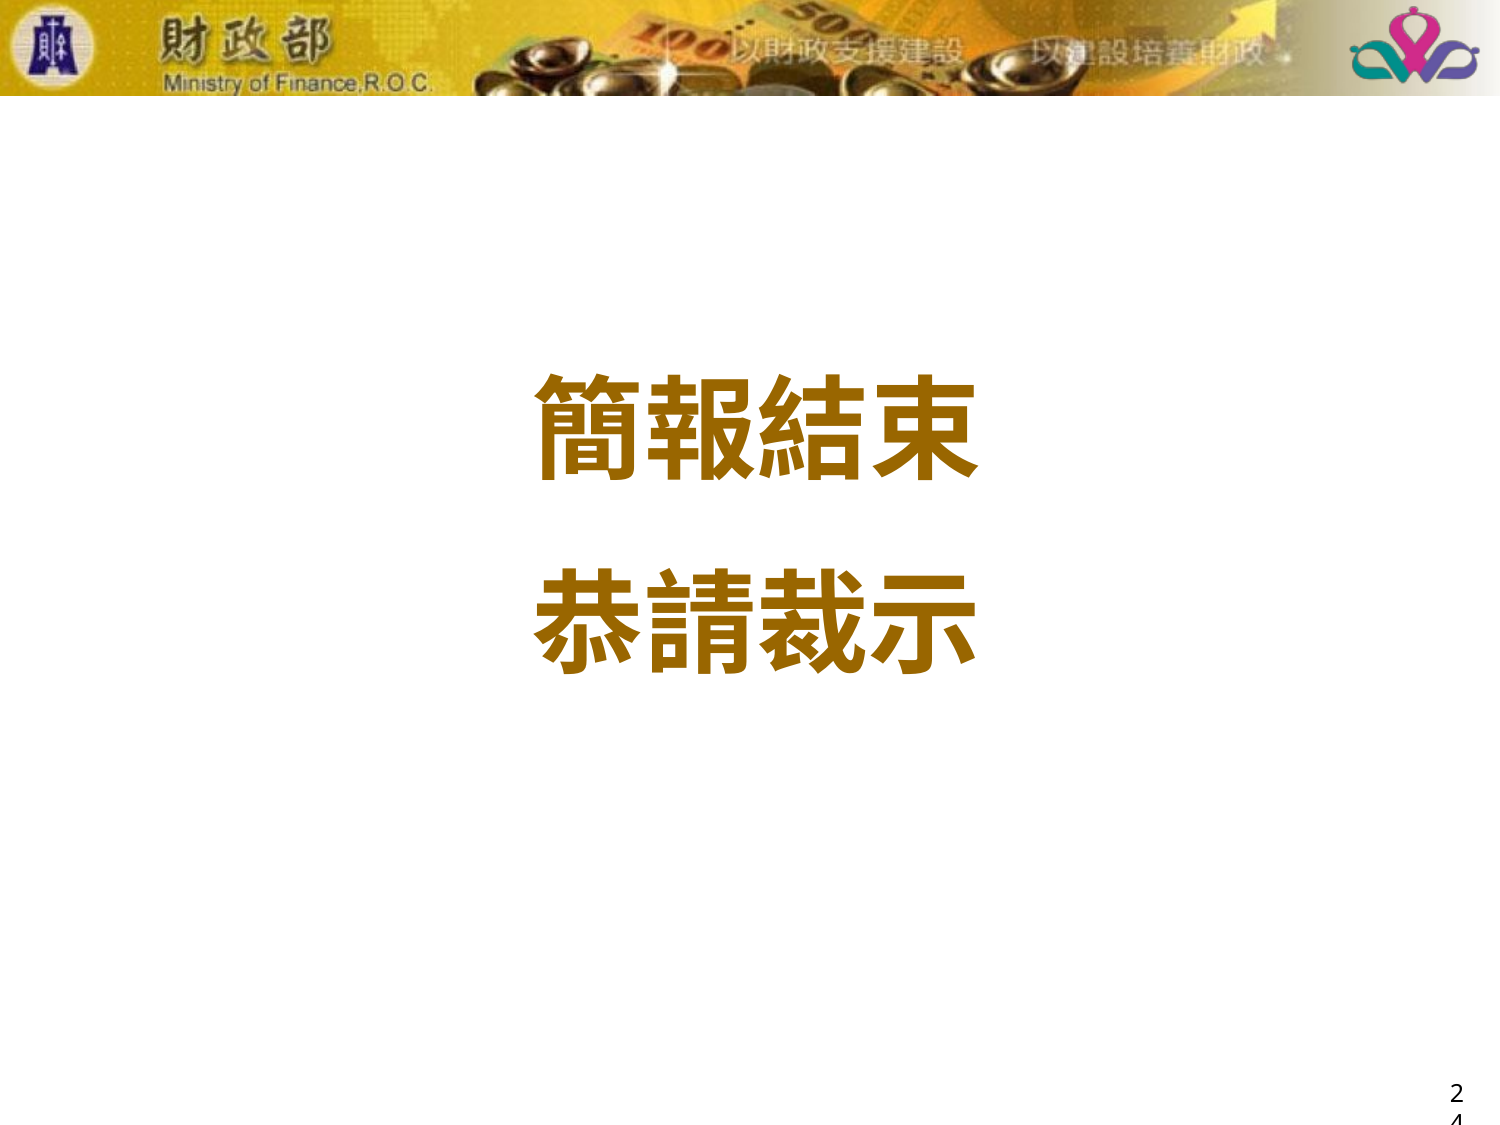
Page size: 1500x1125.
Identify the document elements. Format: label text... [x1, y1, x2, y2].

text_box 24 [1447, 1075, 1477, 1108]
title 簡報結束 恭請裁示 [529, 296, 984, 669]
text_box [0, 0, 1500, 95]
